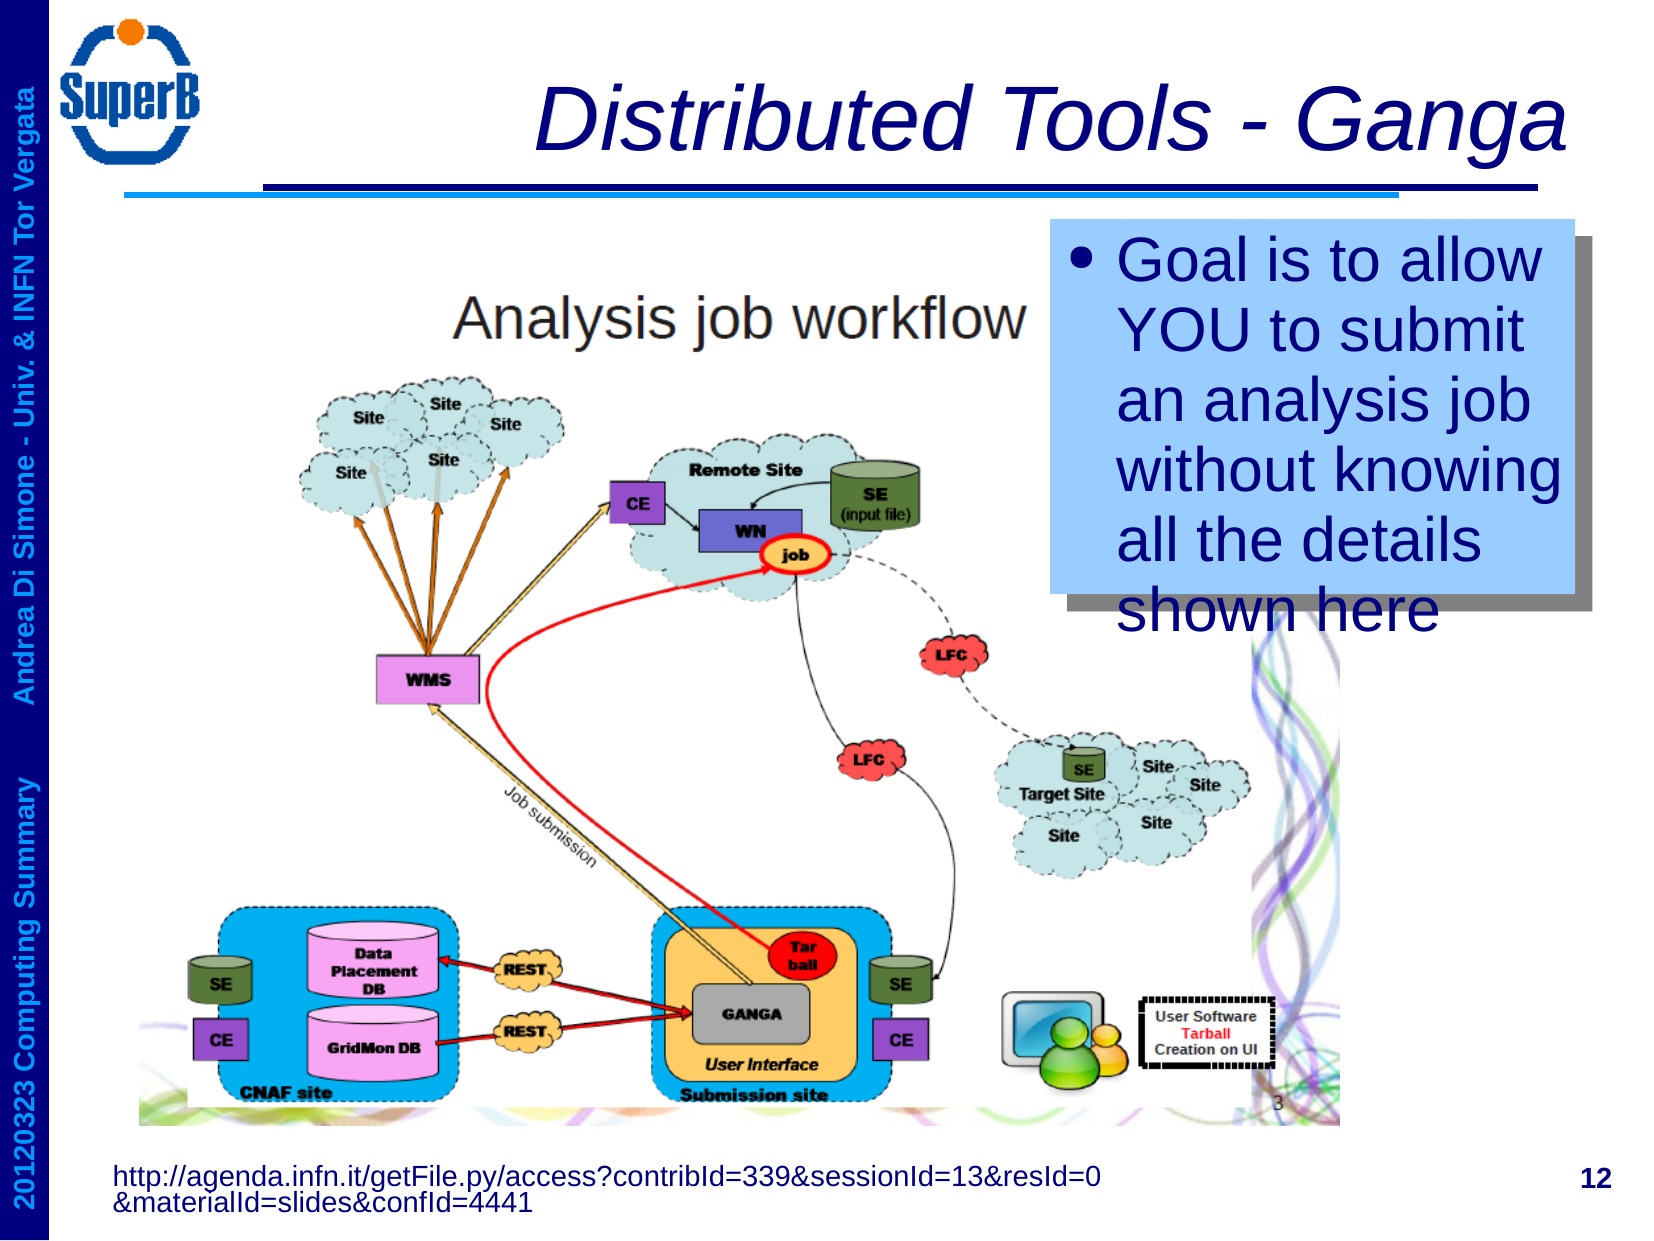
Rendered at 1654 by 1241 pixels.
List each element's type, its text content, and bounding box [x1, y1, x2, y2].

text_box http://agenda.infn.it/getFile.py/access?contribId=339&sessionId=13&resId=0&materialId=slides&confId=4441 [97, 1152, 1126, 1201]
picture [139, 224, 1340, 1126]
picture [51, 16, 208, 170]
text_box [1050, 219, 1576, 595]
list Goal is to allow YOU to submit an analysis job without knowing all the details shown here [1050, 225, 1571, 713]
title Distributed Tools - Ganga [82, 49, 1571, 188]
